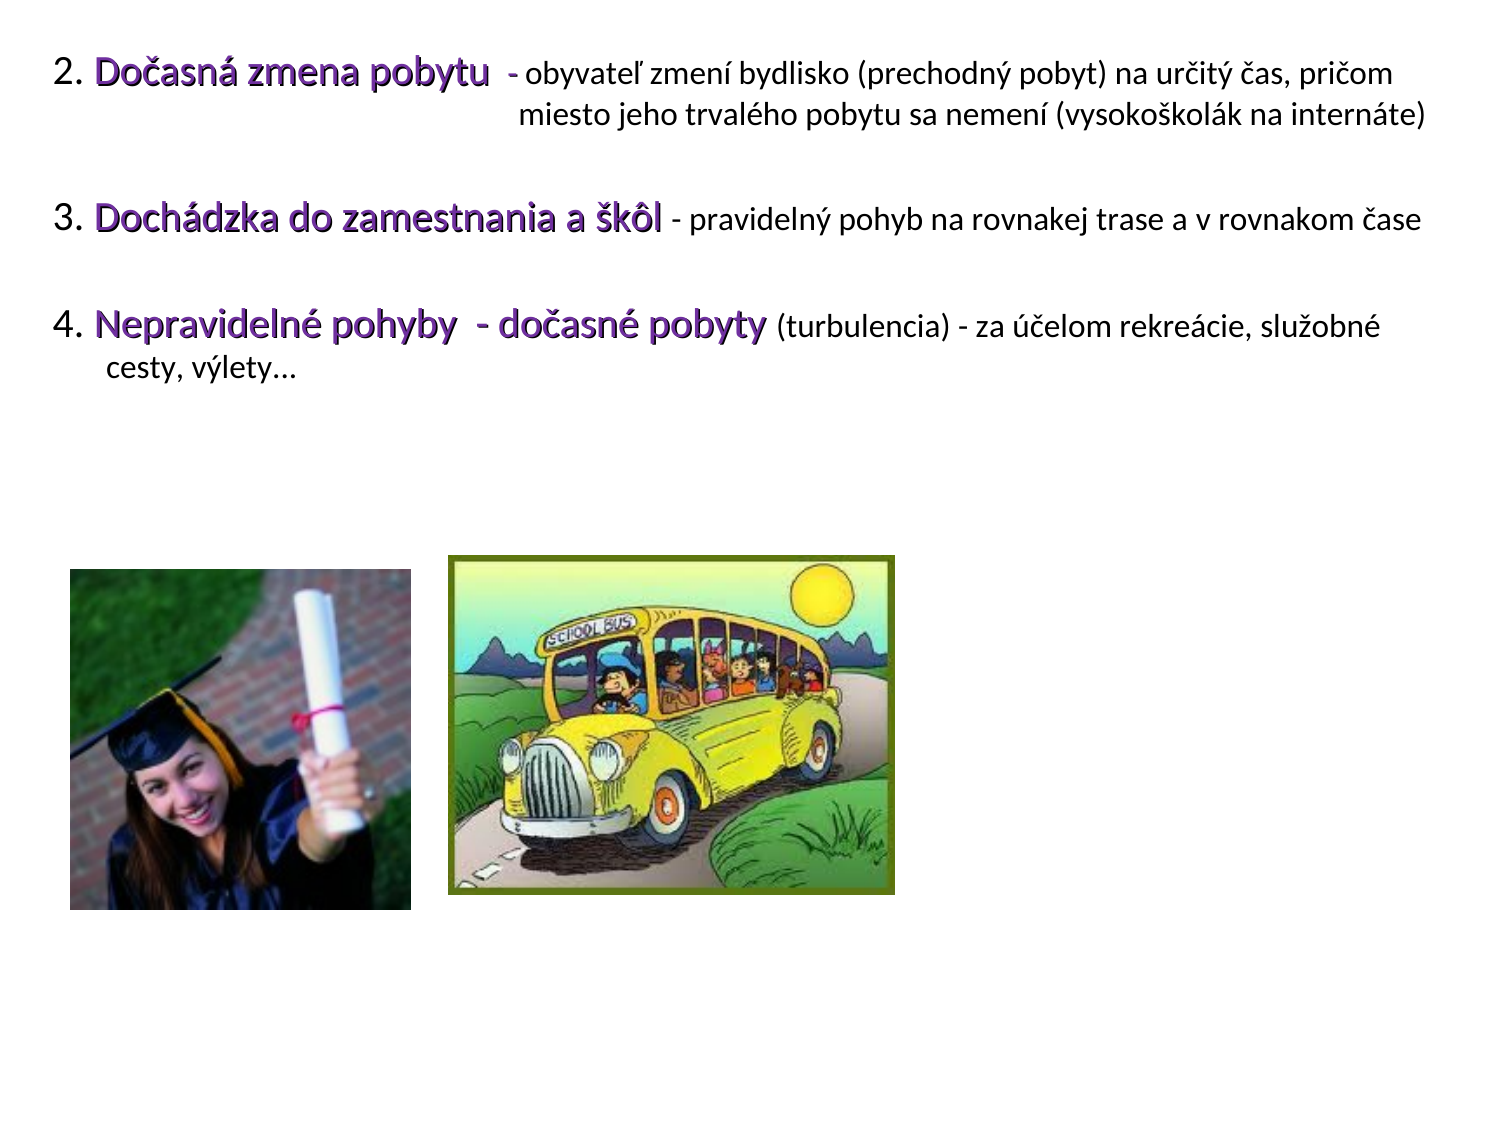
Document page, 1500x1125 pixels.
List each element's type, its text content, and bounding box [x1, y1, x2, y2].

picture [70, 569, 411, 910]
picture [448, 555, 895, 896]
text_box 2. Dočasná zmena pobytu - obyvateľ zmení bydlisko (prechodný pobyt) na určitý čas, pričom miesto jeho trvalého pobytu sa nemení (vysokoškolák na internáte) 3. Dochádzka do zamestnania a škôl - pravidelný pohyb na rovnakej trase a v rovnakom čase 4. Nepravidelné pohyby - dočasné pobyty (turbulencia) - za účelom rekreácie, služobné cesty, výlety... [35, 35, 1454, 698]
